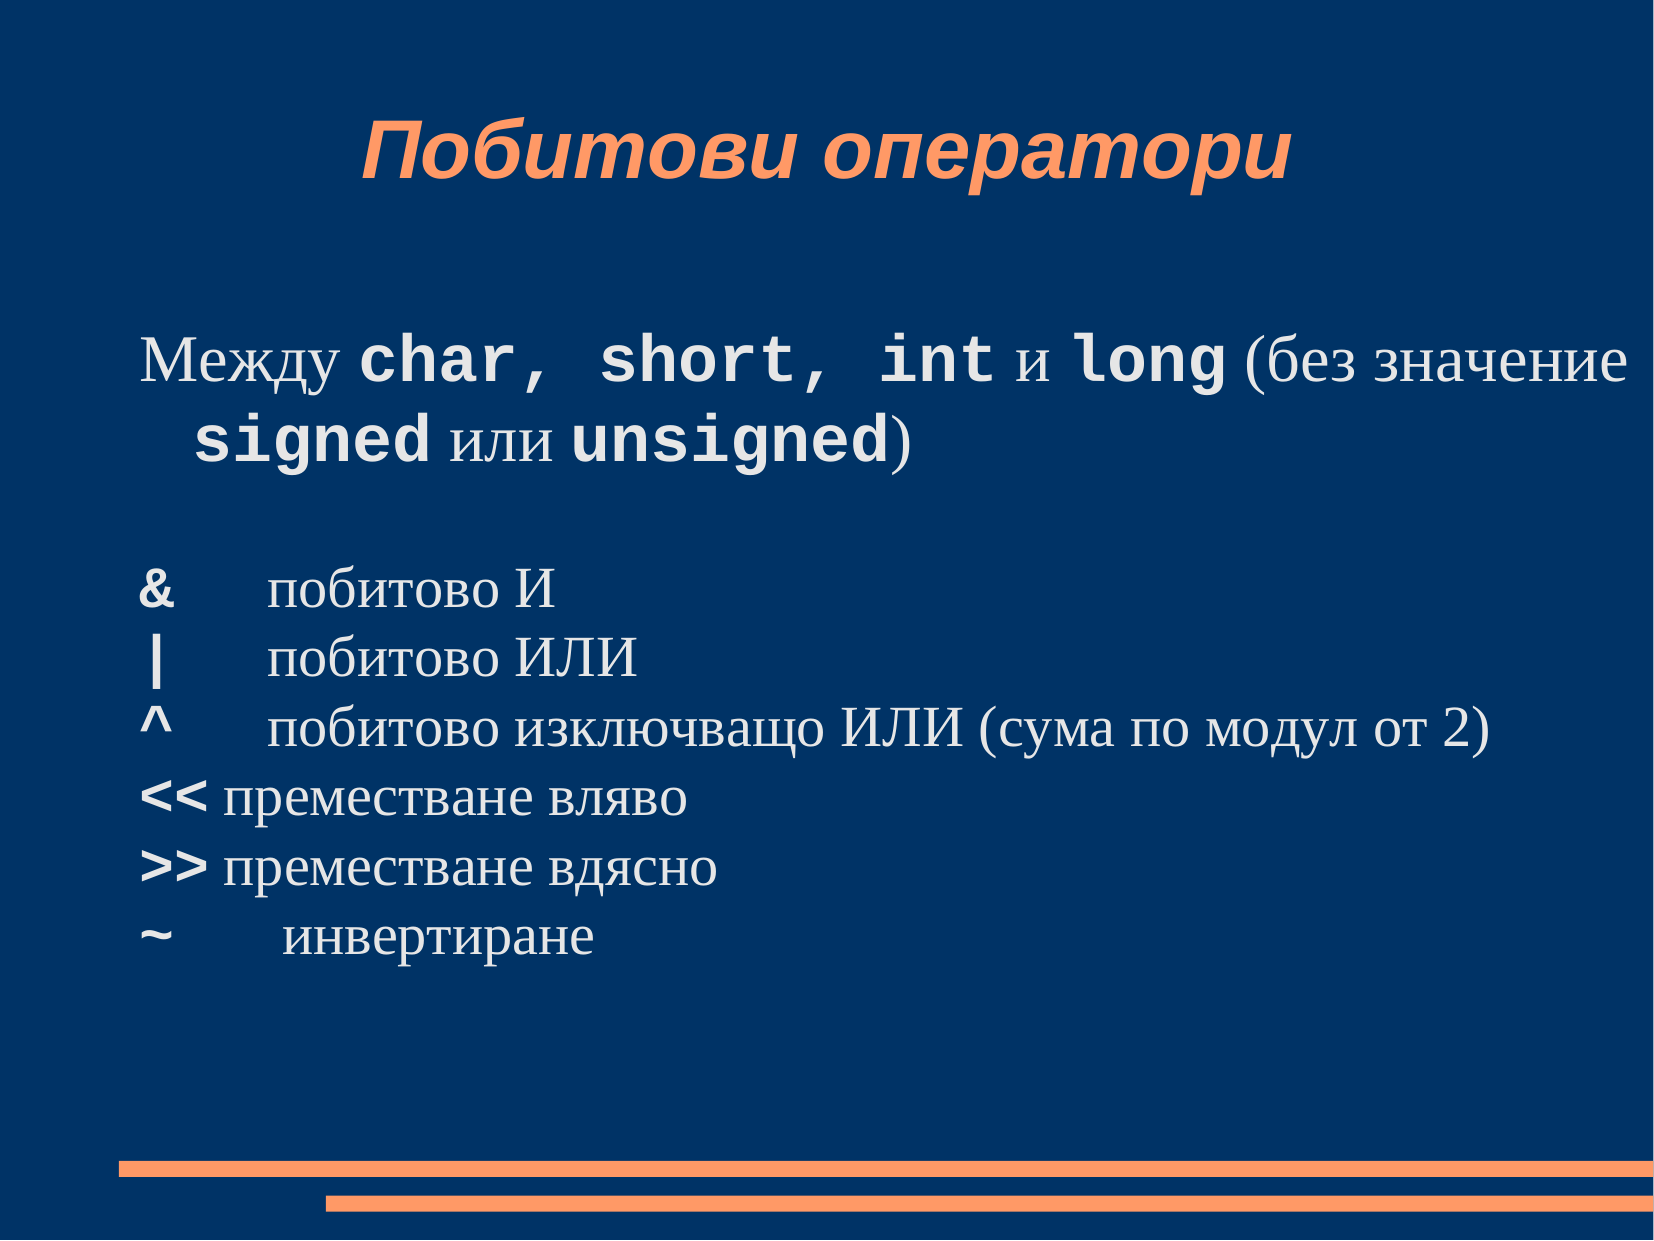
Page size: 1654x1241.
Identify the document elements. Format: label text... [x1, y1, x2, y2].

list Между char, short, int и long (без значение signed или unsigned) & побитово И | побитово ИЛИ ^ побитово изключващо ИЛИ (сума по модул от 2) << преместване вляво >> преместване вдясно ~ инвертиране [121, 322, 1654, 1118]
title Побитови оператори [121, 46, 1534, 254]
